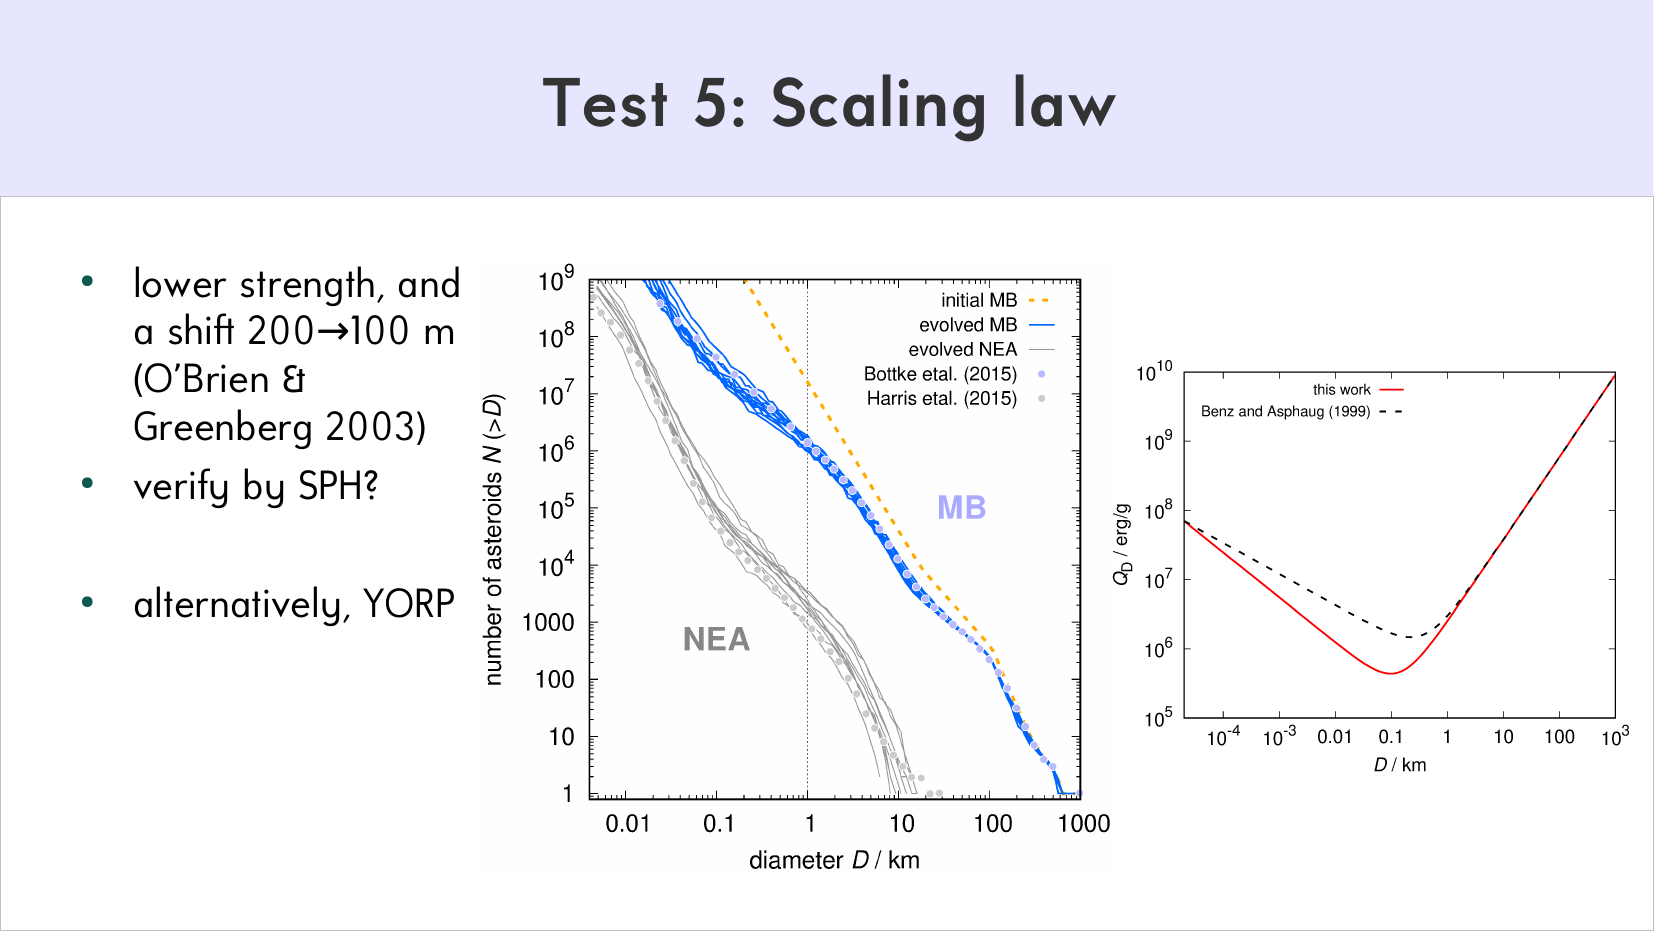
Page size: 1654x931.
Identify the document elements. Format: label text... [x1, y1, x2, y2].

list lower strength, and a shift 200→100 m (O’Brien & Greenberg 2003) verify by SPH? alternatively, YORP [62, 258, 481, 798]
title Test 5: Scaling law [124, 23, 1537, 179]
picture [480, 262, 1629, 872]
